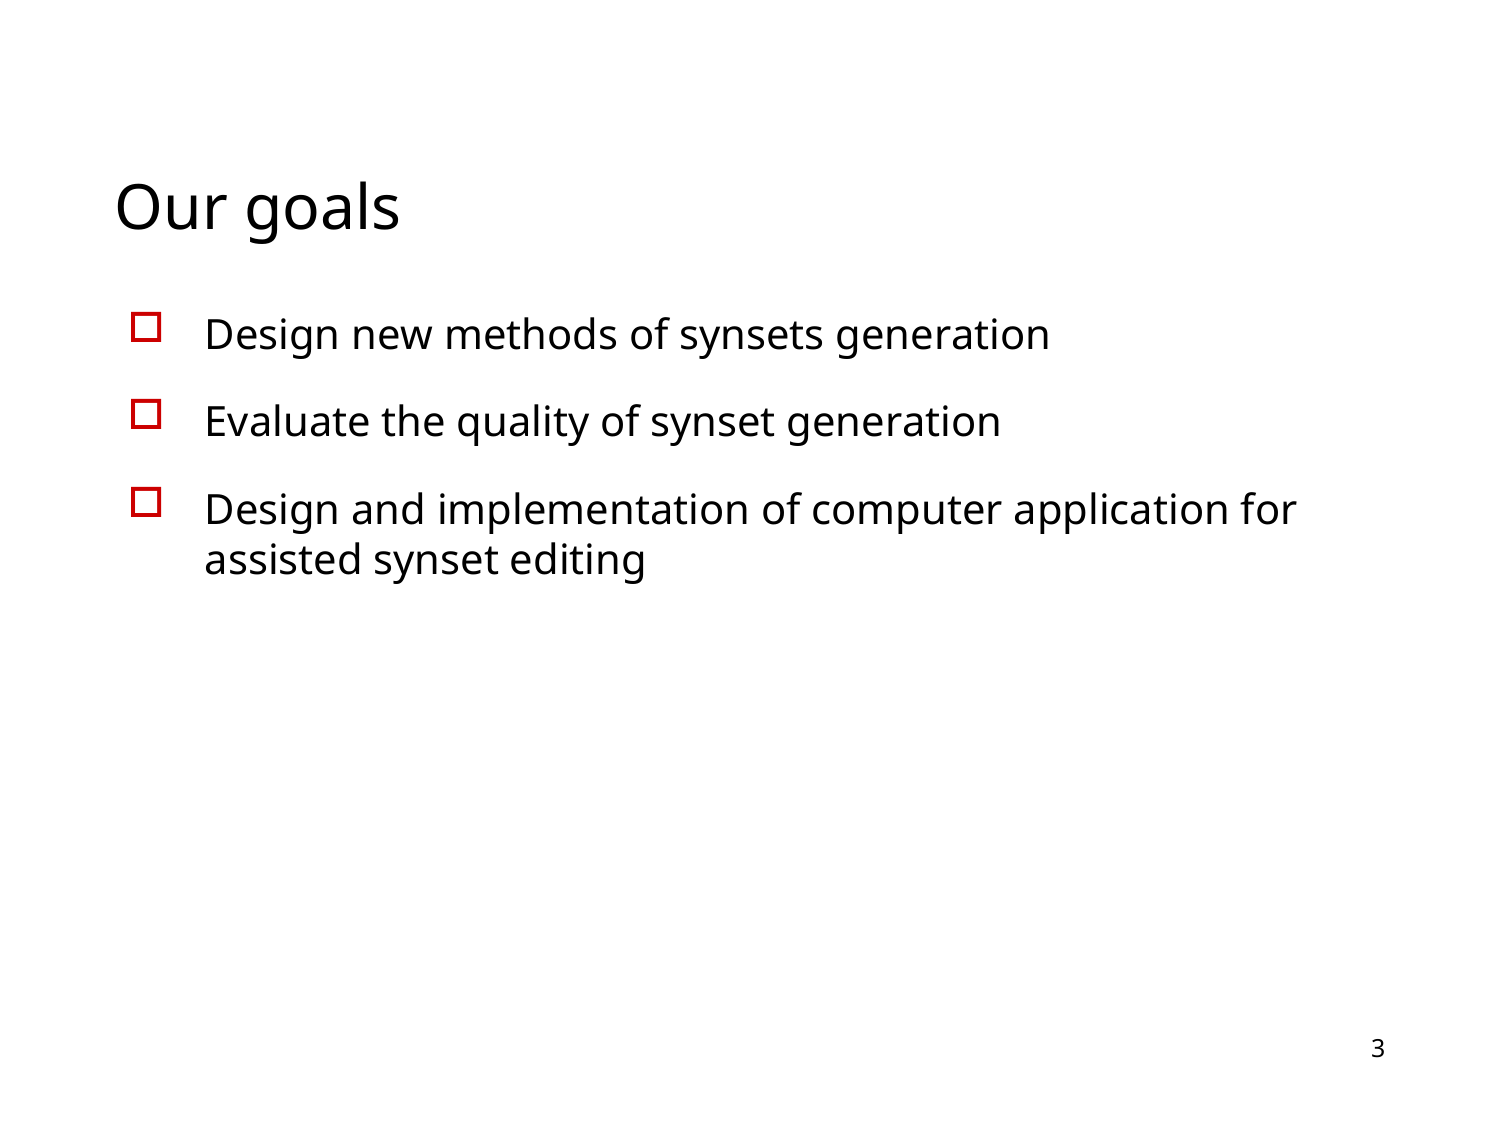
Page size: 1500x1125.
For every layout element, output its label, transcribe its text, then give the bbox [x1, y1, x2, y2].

title Our goals [99, 49, 1413, 250]
list Design new methods of synsets generation Evaluate the quality of synset generation Design and implementation of computer application for assisted synset editing [112, 299, 1425, 1000]
text_box <number> [1074, 1024, 1401, 1103]
